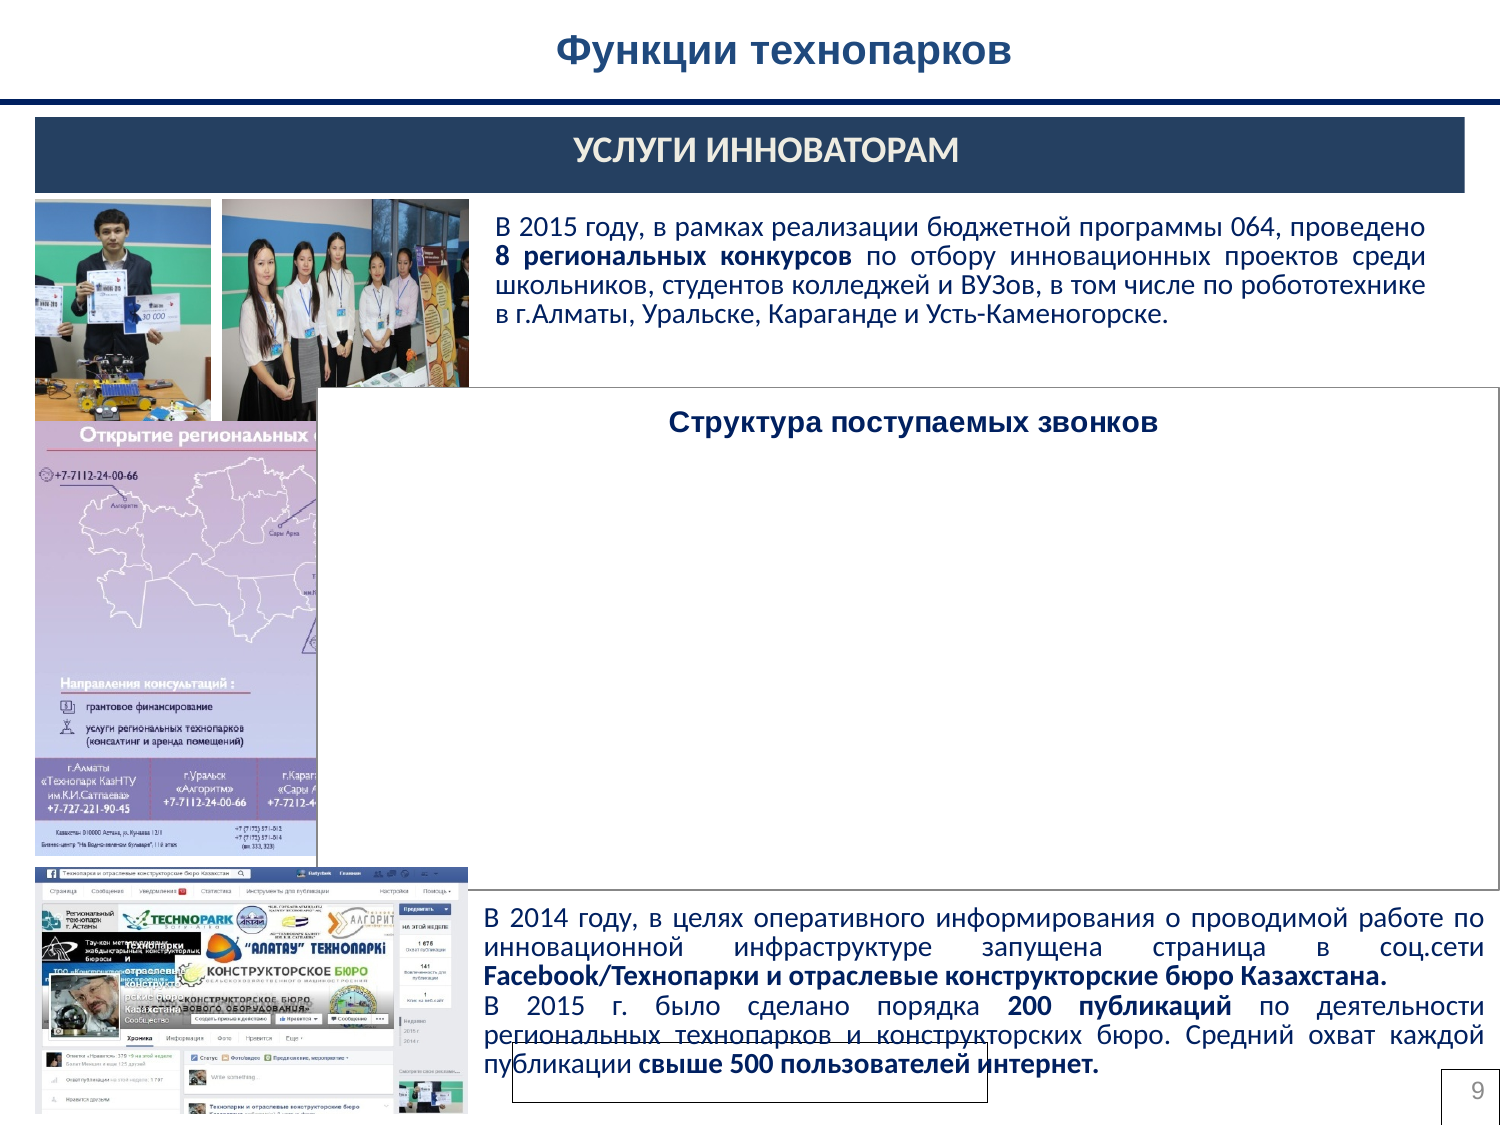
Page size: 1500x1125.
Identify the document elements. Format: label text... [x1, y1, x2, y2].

text_box Функции технопарков [17, 19, 1483, 85]
text_box В 2014 году, в целях оперативного информирования о проводимой работе по инновационной инфраструктуре запущена страница в соц.сети Facebook/Технопарки и отраслевые конструкторские бюро Казахстана. В 2015 г. было сделано порядка 200 публикаций по деятельности региональных технопарков и конструкторских бюро. Средний охват каждой публикации свыше 500 пользователей интернет. [468, 897, 1500, 1125]
text_box УСЛУГИ ИННОВАТОРАМ [35, 117, 1465, 193]
chart [316, 386, 1500, 891]
text_box В 2015 году, в рамках реализации бюджетной программы 064, проведено 8 региональных конкурсов по отбору инновационных проектов среди школьников, студентов колледжей и ВУЗов, в том числе по робототехнике в г.Алматы, Уральске, Караганде и Усть-Каменогорске. [480, 206, 1442, 364]
picture [35, 867, 468, 1114]
picture [35, 199, 469, 856]
